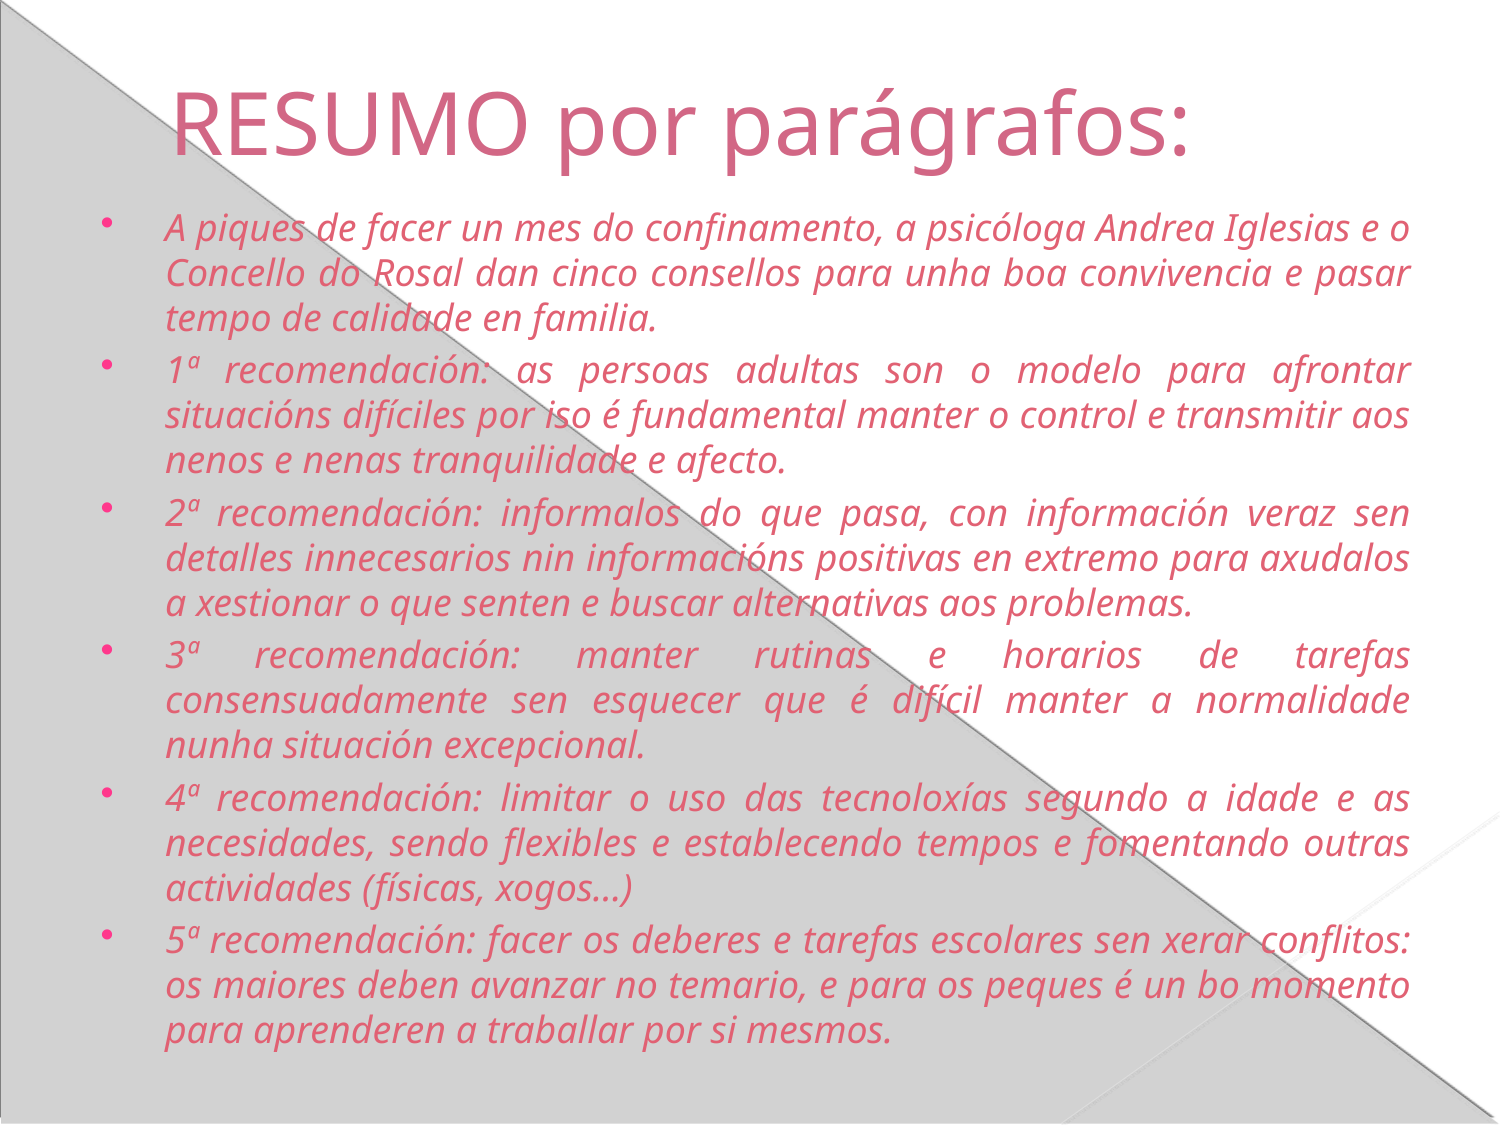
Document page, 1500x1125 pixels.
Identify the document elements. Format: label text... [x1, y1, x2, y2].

text_box RESUMO por parágrafos: [74, 43, 1425, 197]
text_box A piques de facer un mes do confinamento, a psicóloga Andrea Iglesias e o Concello do Rosal dan cinco consellos para unha boa convivencia e pasar tempo de calidade en familia. 1ª recomendación: as persoas adultas son o modelo para afrontar situacións difíciles por iso é fundamental manter o control e transmitir aos nenos e nenas tranquilidade e afecto. 2ª recomendación: informalos do que pasa, con información veraz sen detalles innecesarios nin informacións positivas en extremo para axudalos a xestionar o que senten e buscar alternativas aos problemas. 3ª recomendación: manter rutinas e horarios de tarefas consensuadamente sen esquecer que é difícil manter a normalidade nunha situación excepcional. 4ª recomendación: limitar o uso das tecnoloxías segundo a idade e as necesidades, sendo flexibles e establecendo tempos e fomentando outras actividades (físicas, xogos…) 5ª recomendación: facer os deberes e tarefas escolares sen xerar conflitos: os maiores deben avanzar no temario, e para os peques é un bo momento para aprenderen a traballar por si mesmos. [76, 196, 1427, 1036]
